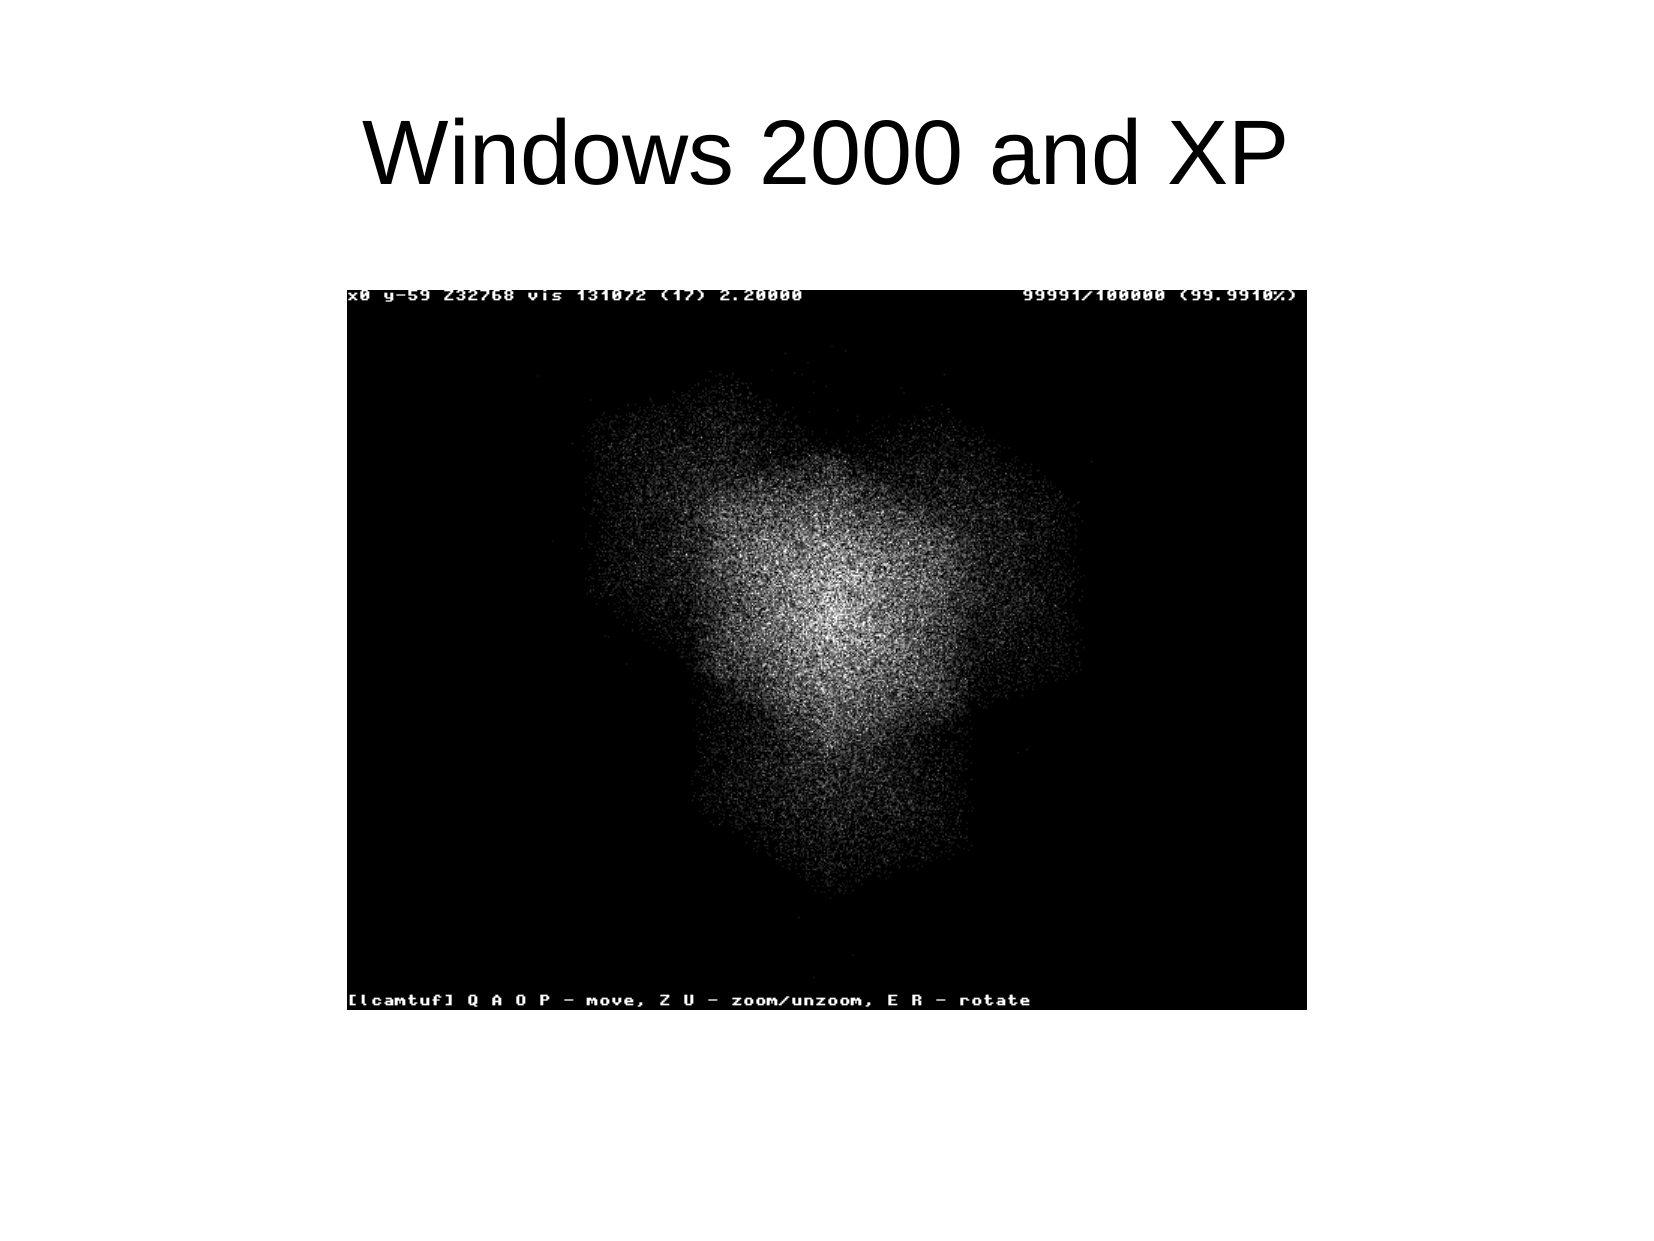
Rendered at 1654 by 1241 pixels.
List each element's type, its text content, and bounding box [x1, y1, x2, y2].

picture [347, 290, 1307, 1010]
title Windows 2000 and XP [82, 49, 1571, 257]
